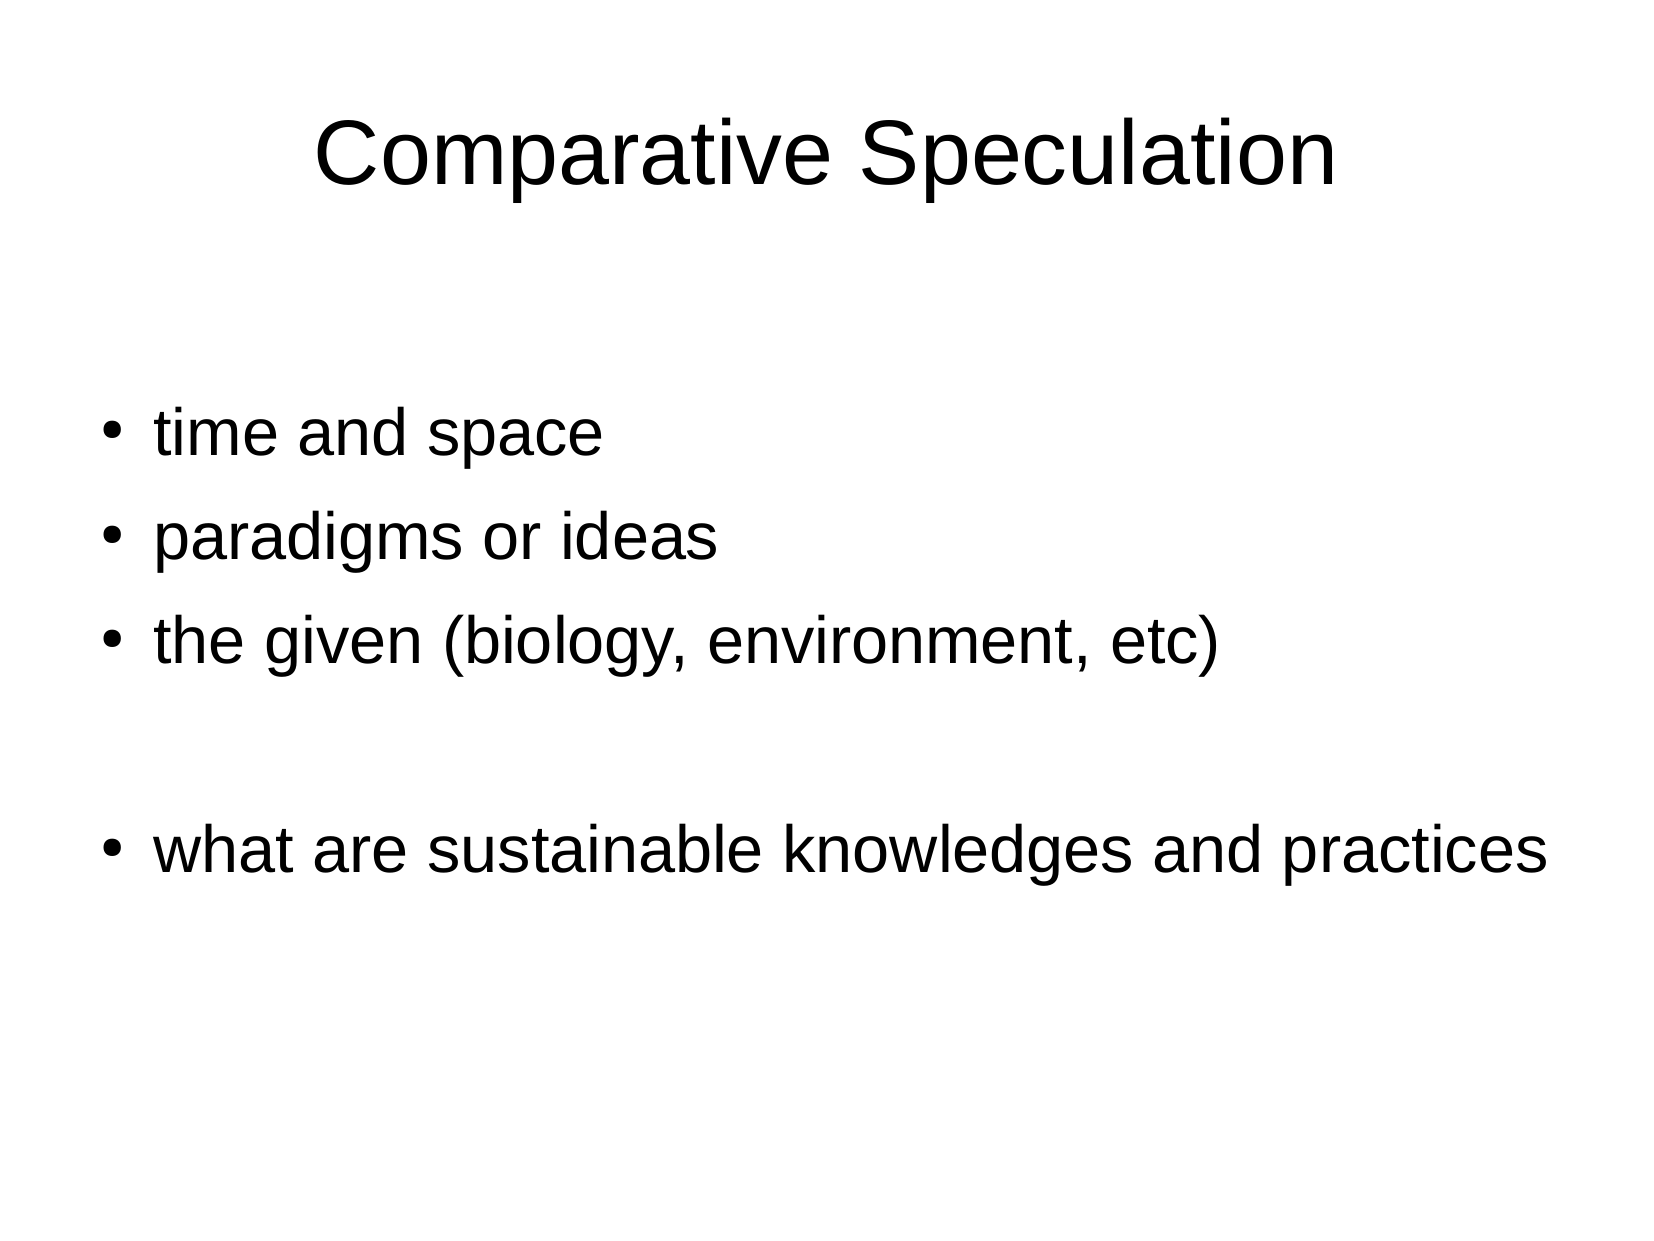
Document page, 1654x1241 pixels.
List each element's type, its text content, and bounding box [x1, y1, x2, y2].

title Comparative Speculation [82, 49, 1571, 257]
list time and space paradigms or ideas the given (biology, environment, etc) what are sustainable knowledges and practices [82, 290, 1571, 1010]
